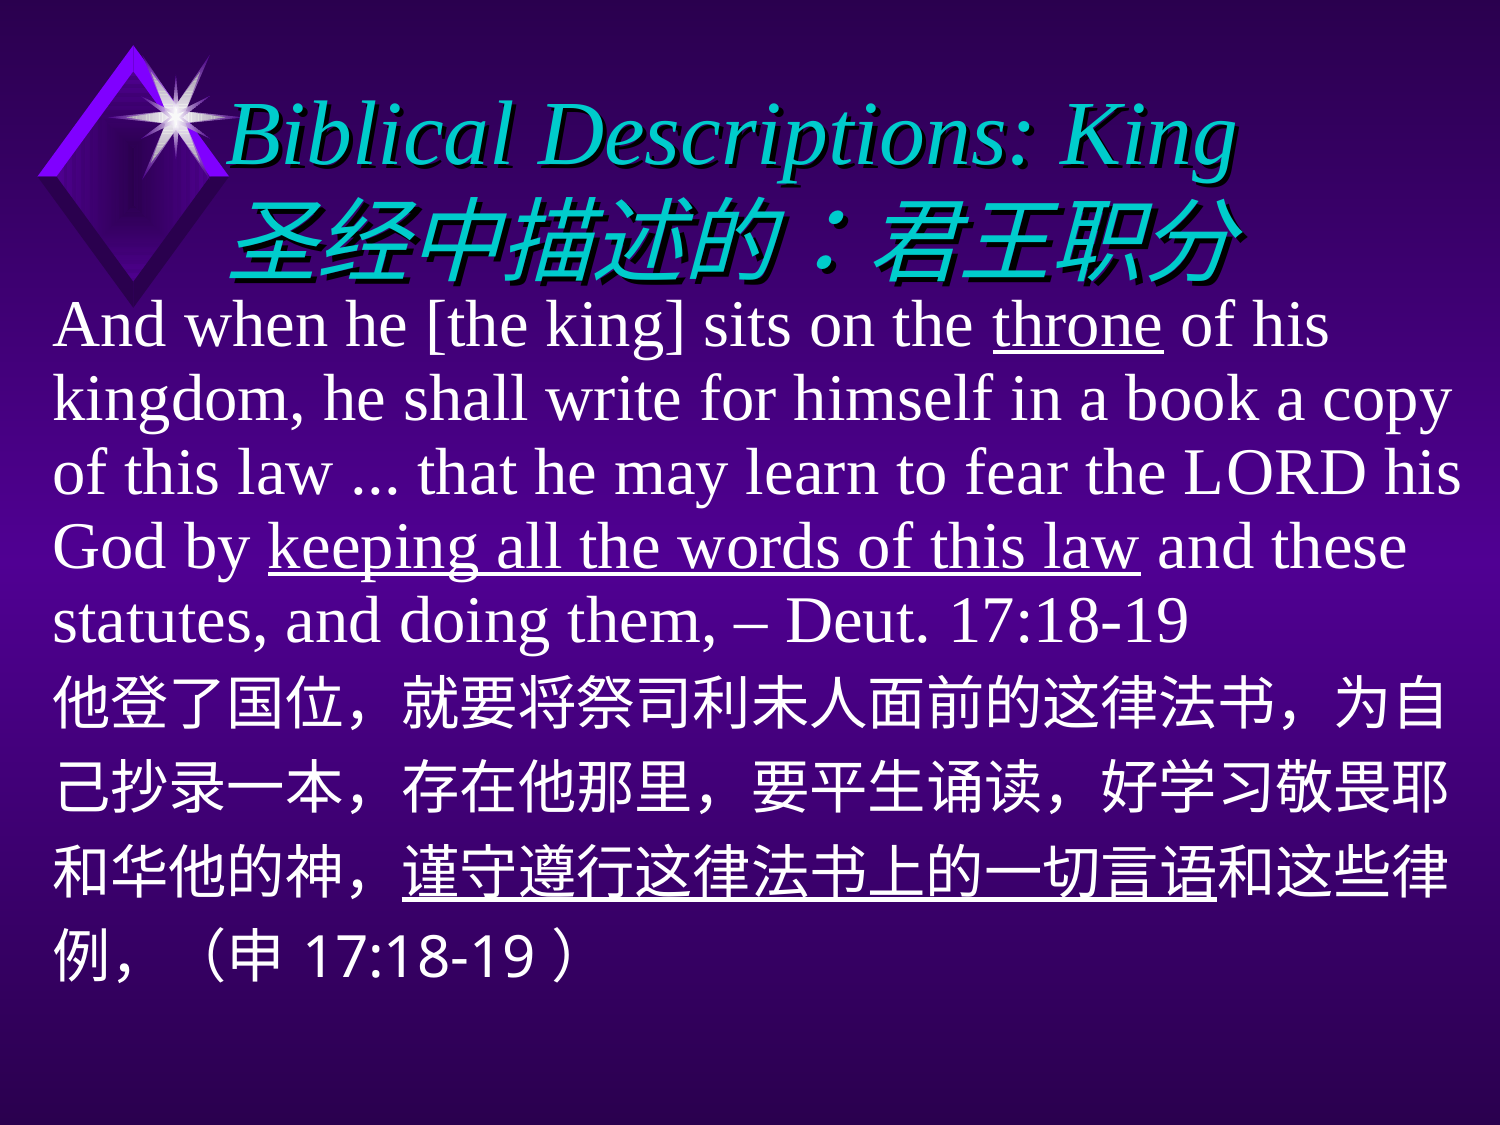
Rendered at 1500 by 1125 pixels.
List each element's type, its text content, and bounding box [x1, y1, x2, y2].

title Biblical Descriptions: King 圣经中描述的：君王职分 [224, 65, 1388, 279]
text_box And when he [the king] sits on the throne of his kingdom, he shall write for himself in a book a copy of this law ... that he may learn to fear the Lord his God by keeping all the words of this law and these statutes, and doing them, – Deut. 17:18-19 他登了国位，就要将祭司利未人面前的这律法书，为自己抄录一本，存在他那里，要平生诵读，好学习敬畏耶和华他的神，谨守遵行这律法书上的一切言语和这些律例，（申17:18-19） [37, 279, 1500, 1052]
